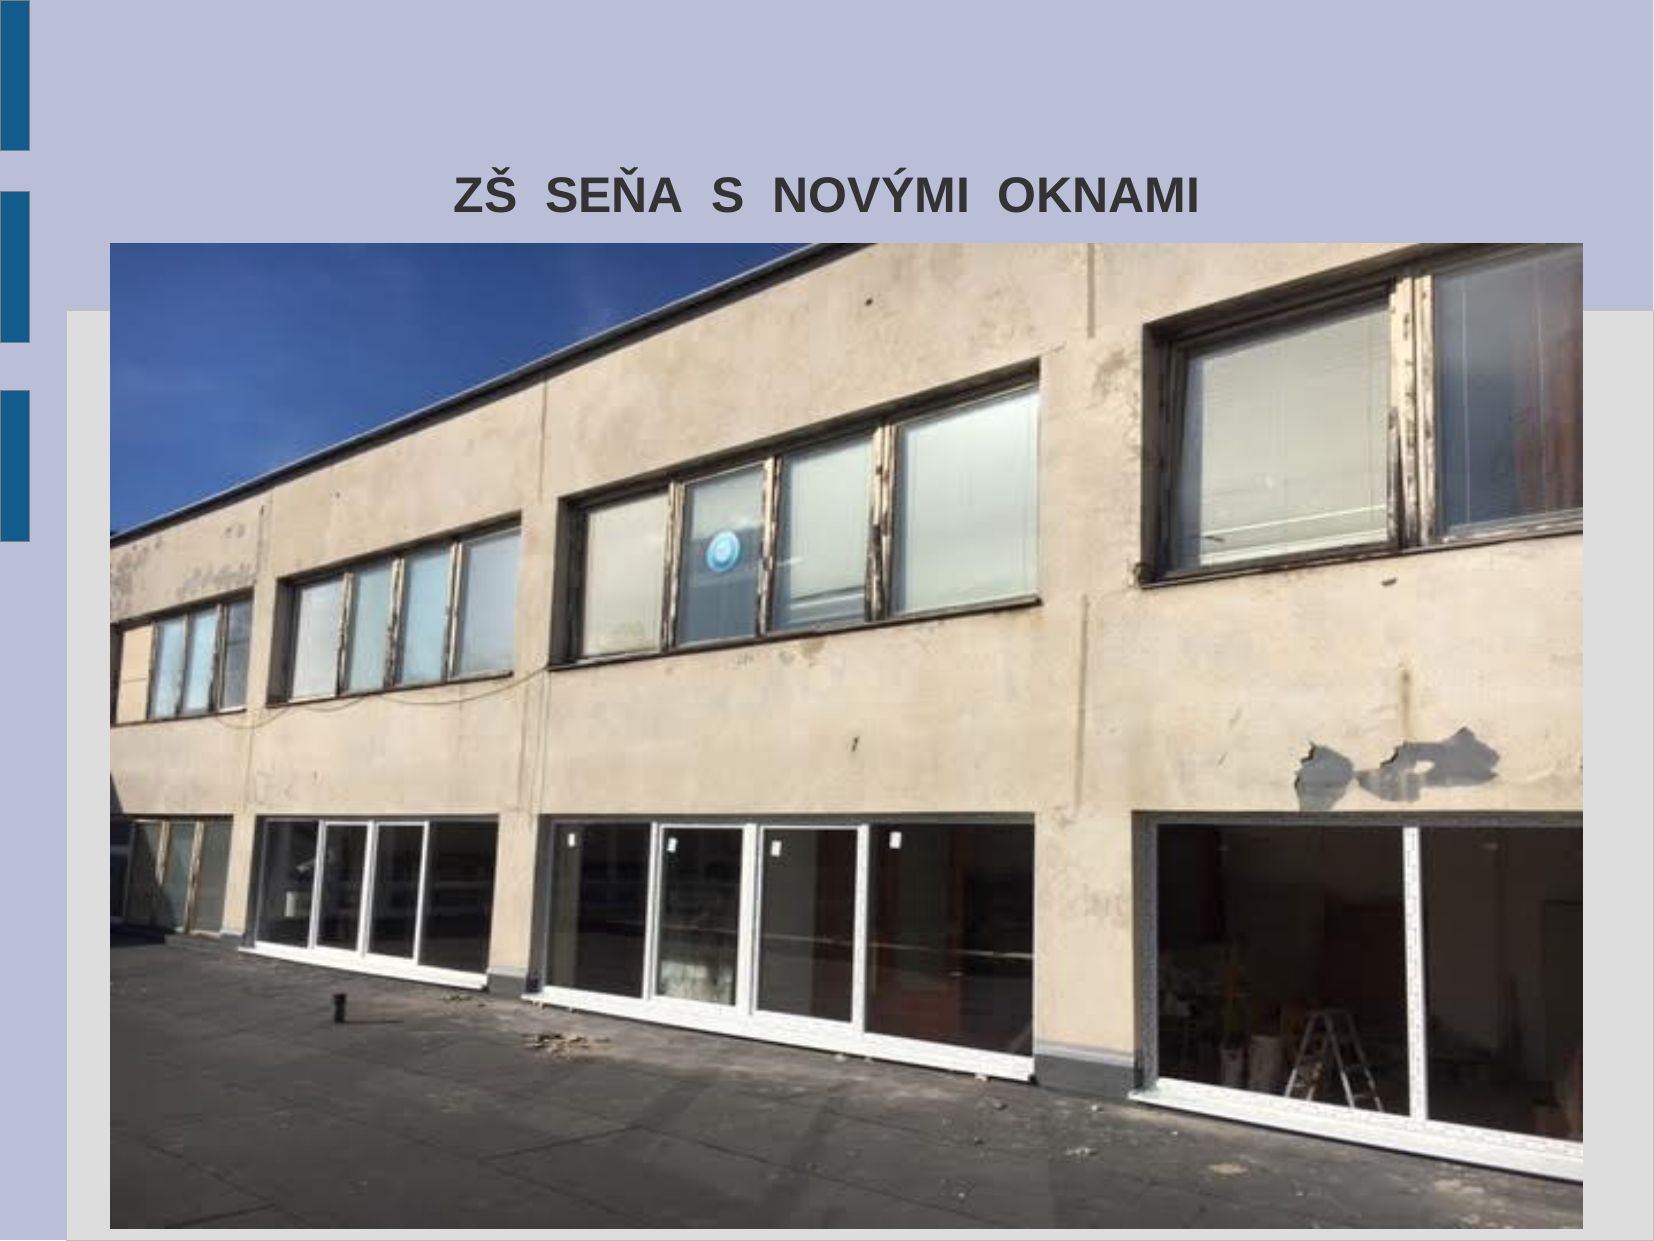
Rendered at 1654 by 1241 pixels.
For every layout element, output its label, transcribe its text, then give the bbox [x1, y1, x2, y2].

title ZŠ SEŇA S NOVÝMI OKNAMI [121, 91, 1534, 243]
picture [110, 243, 1583, 1229]
